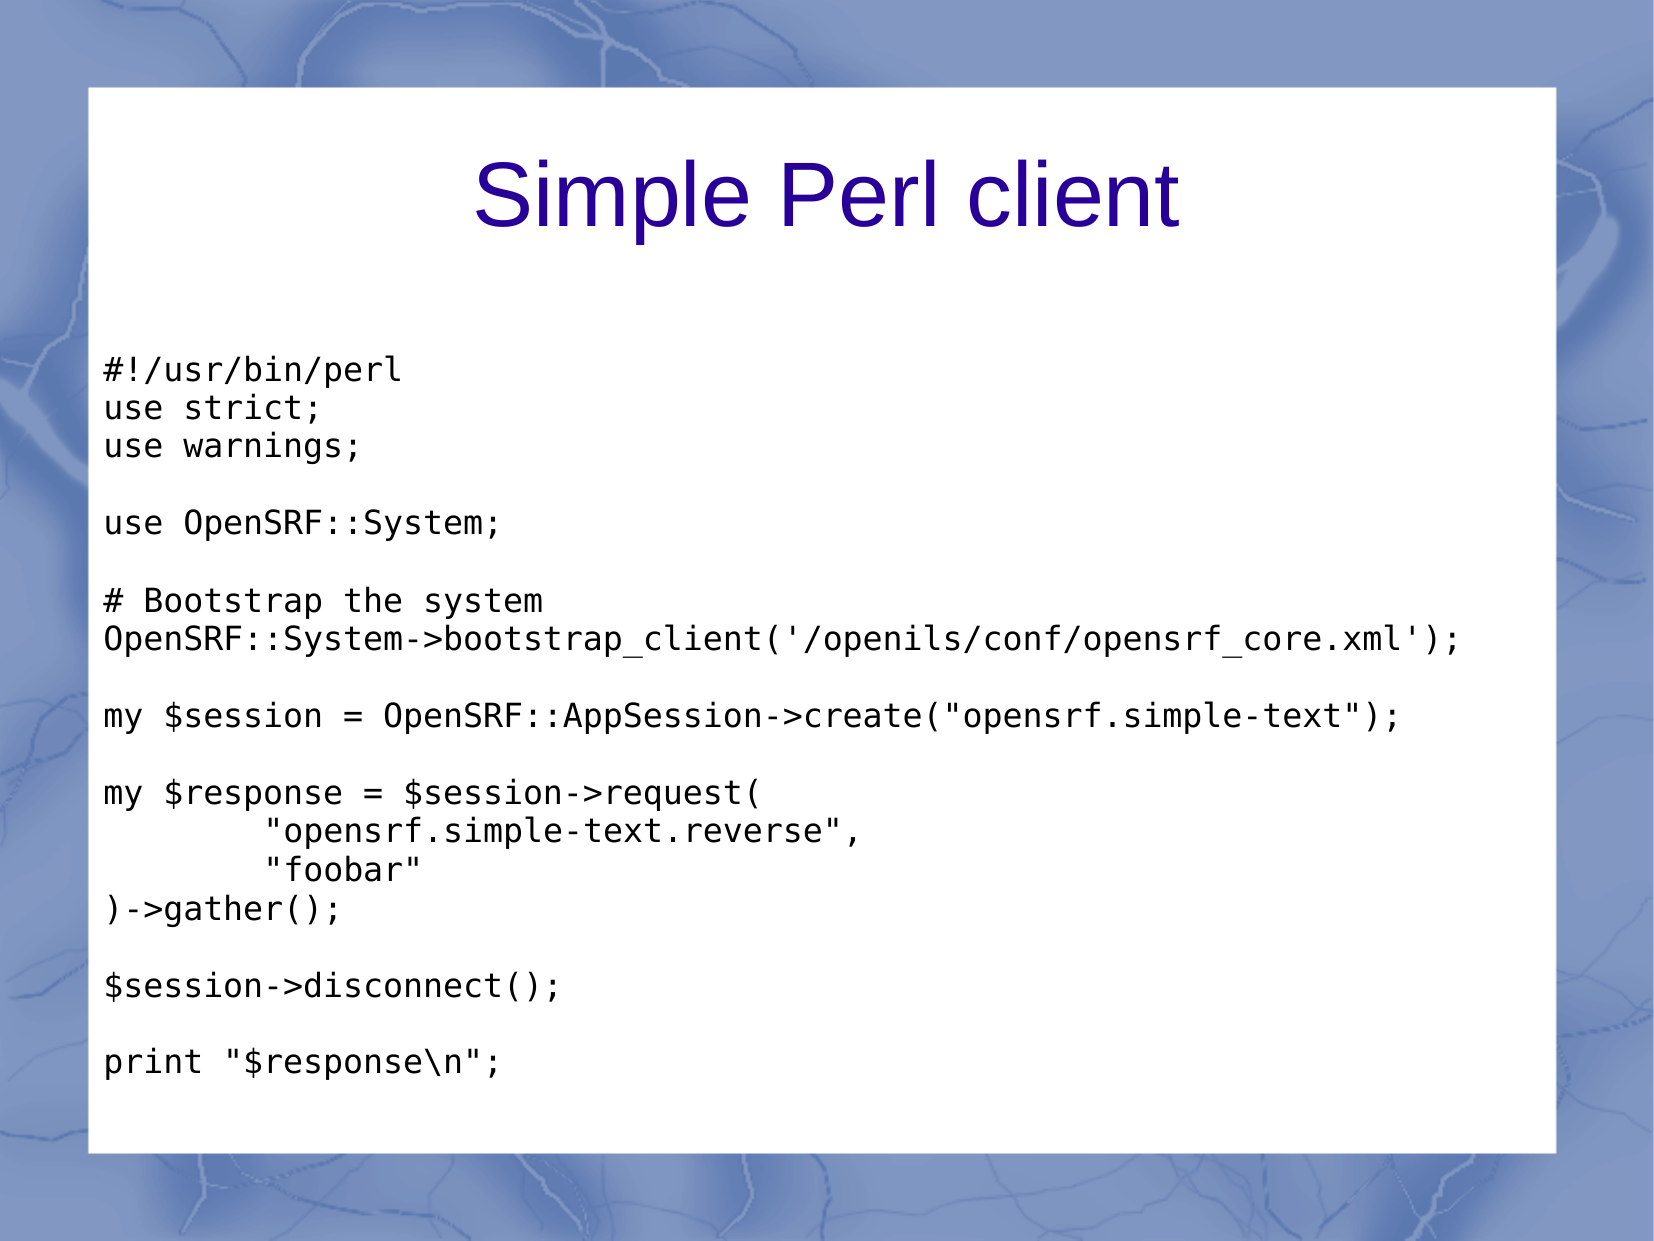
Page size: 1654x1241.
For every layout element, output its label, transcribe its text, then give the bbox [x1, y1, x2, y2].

title Simple Perl client [118, 90, 1536, 298]
text_box #!/usr/bin/perl use strict; use warnings; use OpenSRF::System; # Bootstrap the system OpenSRF::System->bootstrap_client('/openils/conf/opensrf_core.xml'); my $session = OpenSRF::AppSession->create("opensrf.simple-text"); my $response = $session->request( "opensrf.simple-text.reverse", "foobar" )->gather(); $session->disconnect(); print "$response\n"; [88, 342, 1595, 1128]
picture [0, 0, 1654, 1241]
